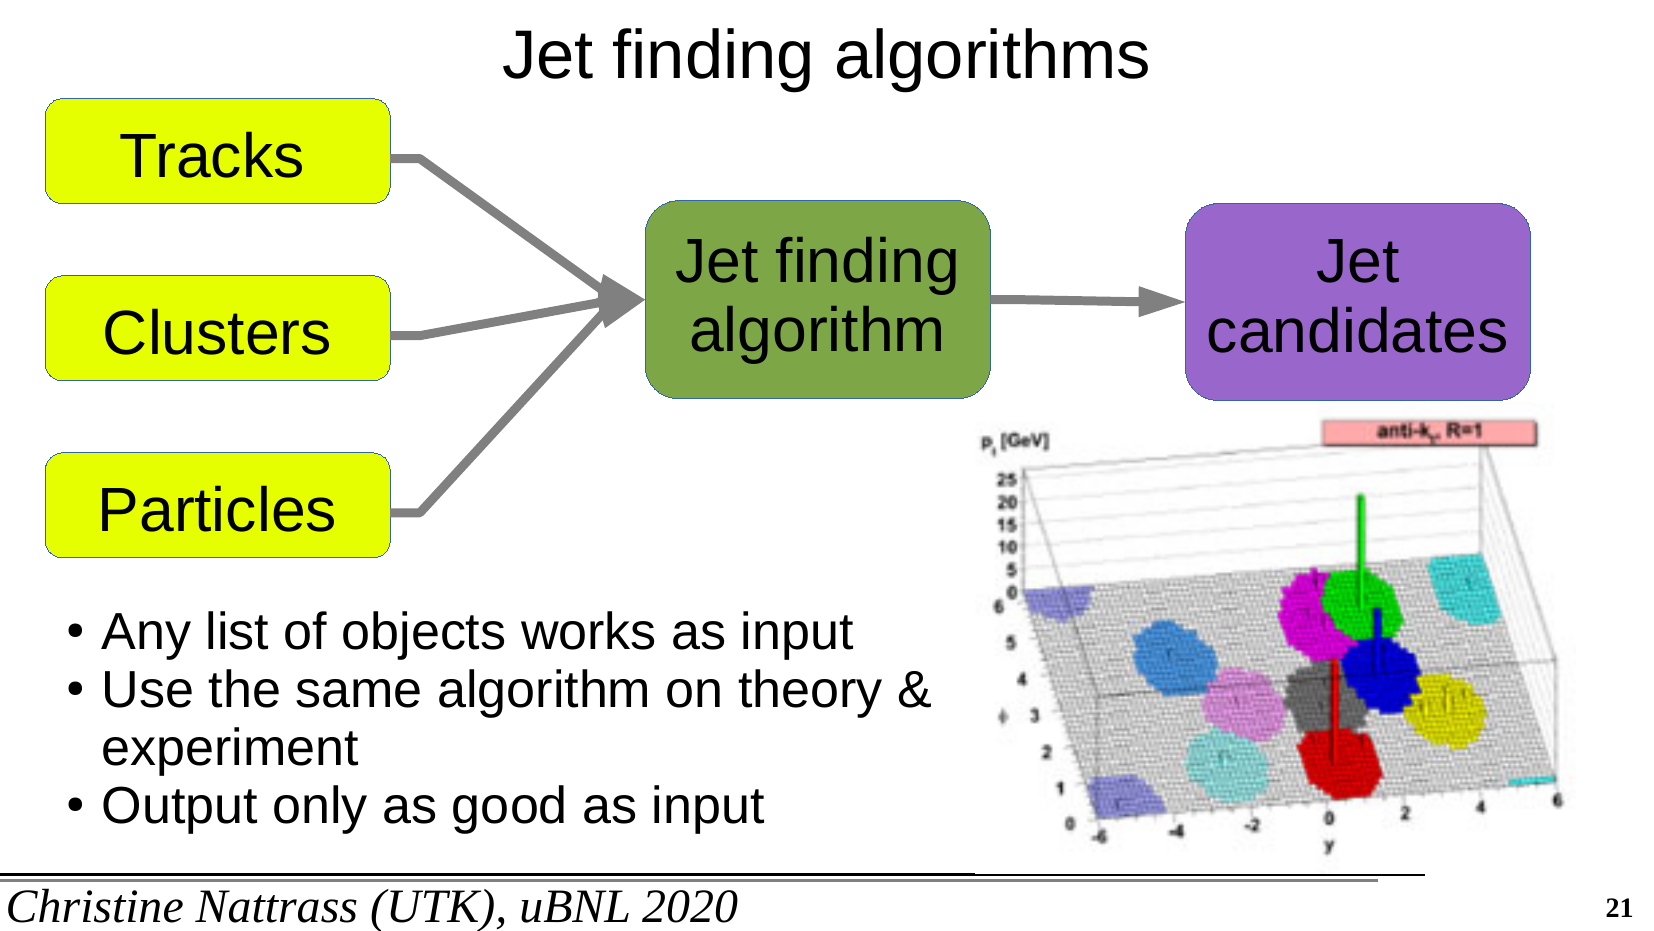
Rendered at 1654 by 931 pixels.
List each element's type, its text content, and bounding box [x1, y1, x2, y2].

text_box [45, 275, 390, 290]
text_box Tracks [105, 113, 376, 219]
text_box Jet finding algorithm [645, 218, 991, 373]
text_box [1191, 203, 1525, 218]
text_box [45, 452, 390, 467]
text_box Clusters [45, 290, 391, 396]
picture [975, 402, 1576, 874]
title Jet finding algorithms [82, 8, 1571, 103]
text_box [45, 98, 391, 204]
text_box Any list of objects works as input Use the same algorithm on theory & experiment Output only as good as input [51, 595, 975, 863]
text_box [646, 373, 990, 399]
text_box [1186, 374, 1530, 401]
text_box Jet candidates [1185, 218, 1531, 374]
text_box Particles [45, 467, 391, 573]
text_box [649, 200, 987, 218]
